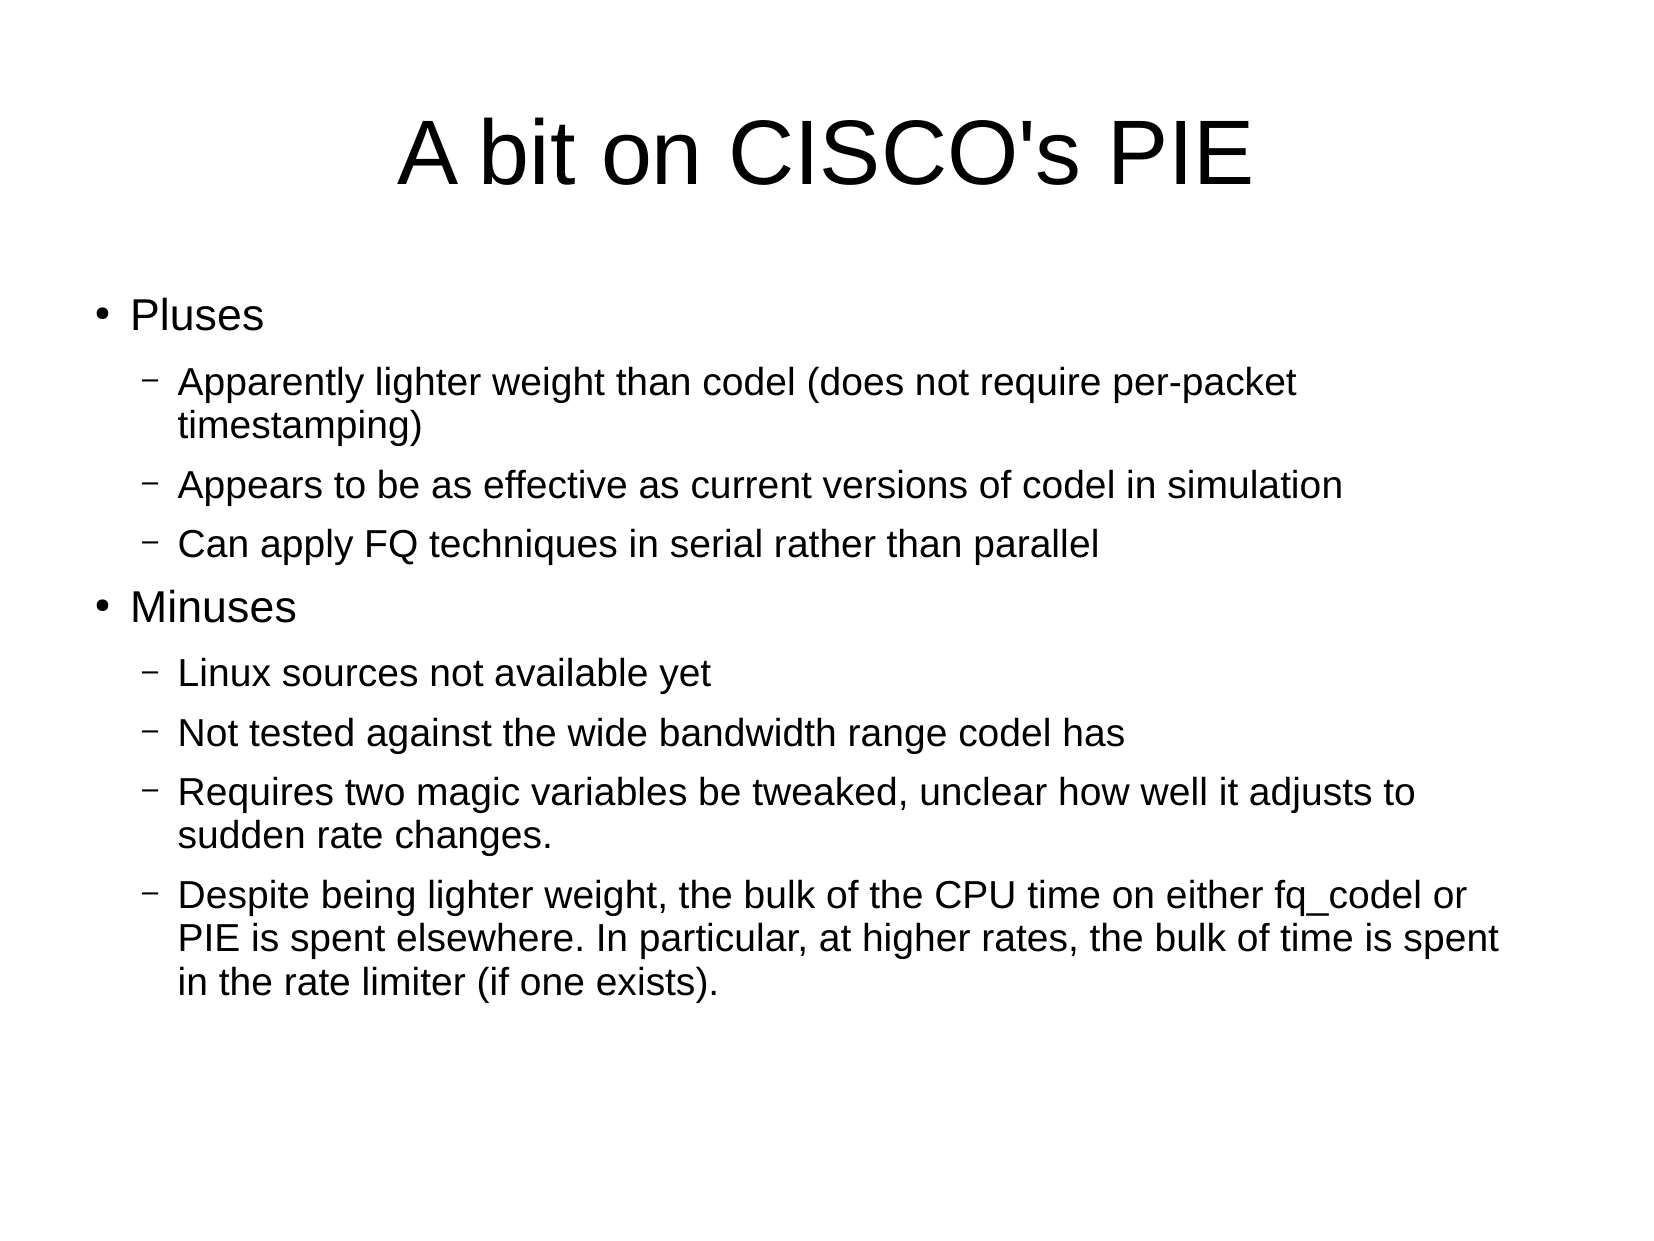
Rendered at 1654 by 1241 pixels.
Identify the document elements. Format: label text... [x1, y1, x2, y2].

title A bit on CISCO's PIE [82, 49, 1571, 257]
list Pluses Apparently lighter weight than codel (does not require per-packet timestamping) Appears to be as effective as current versions of codel in simulation Can apply FQ techniques in serial rather than parallel Minuses Linux sources not available yet Not tested against the wide bandwidth range codel has Requires two magic variables be tweaked, unclear how well it adjusts to sudden rate changes. Despite being lighter weight, the bulk of the CPU time on either fq_codel or PIE is spent elsewhere. In particular, at higher rates, the bulk of time is spent in the rate limiter (if one exists). [82, 290, 1538, 1010]
